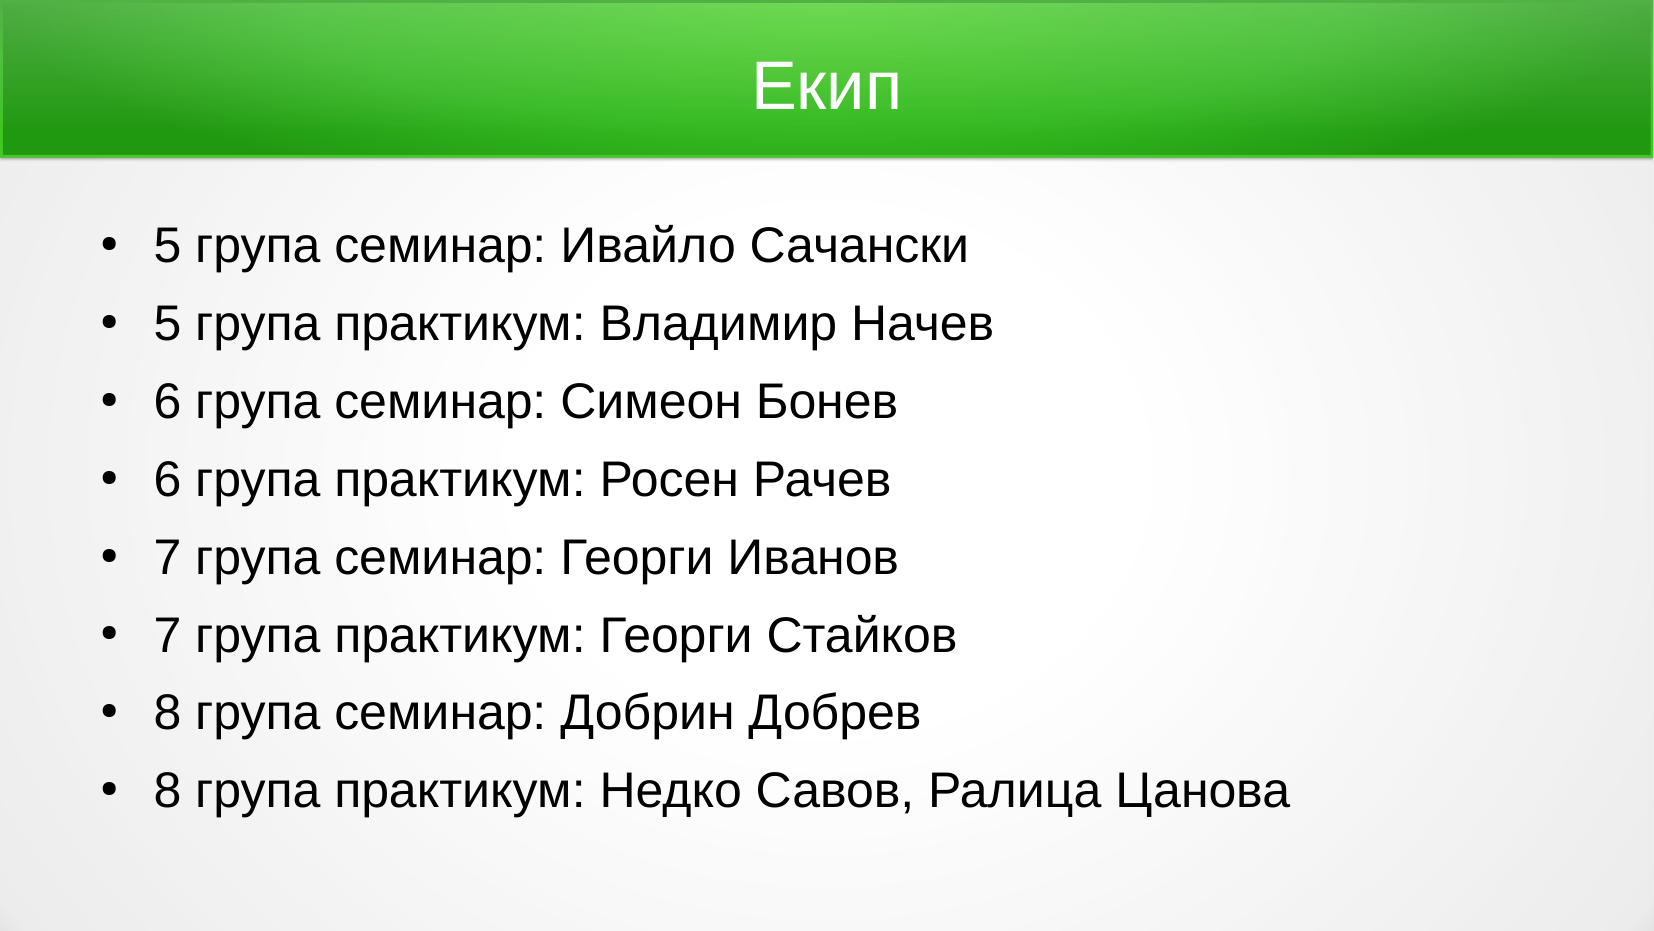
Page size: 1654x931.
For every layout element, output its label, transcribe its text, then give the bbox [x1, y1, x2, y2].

list 5 група семинар: Ивайло Сачански 5 група практикум: Владимир Начев 6 група семинар: Симеон Бонев 6 група практикум: Росен Рачев 7 група семинар: Георги Иванов 7 група практикум: Георги Стайков 8 група семинар: Добрин Добрев 8 група практикум: Недко Савов, Ралица Цанова [82, 217, 1538, 863]
title Екип [82, 37, 1571, 135]
